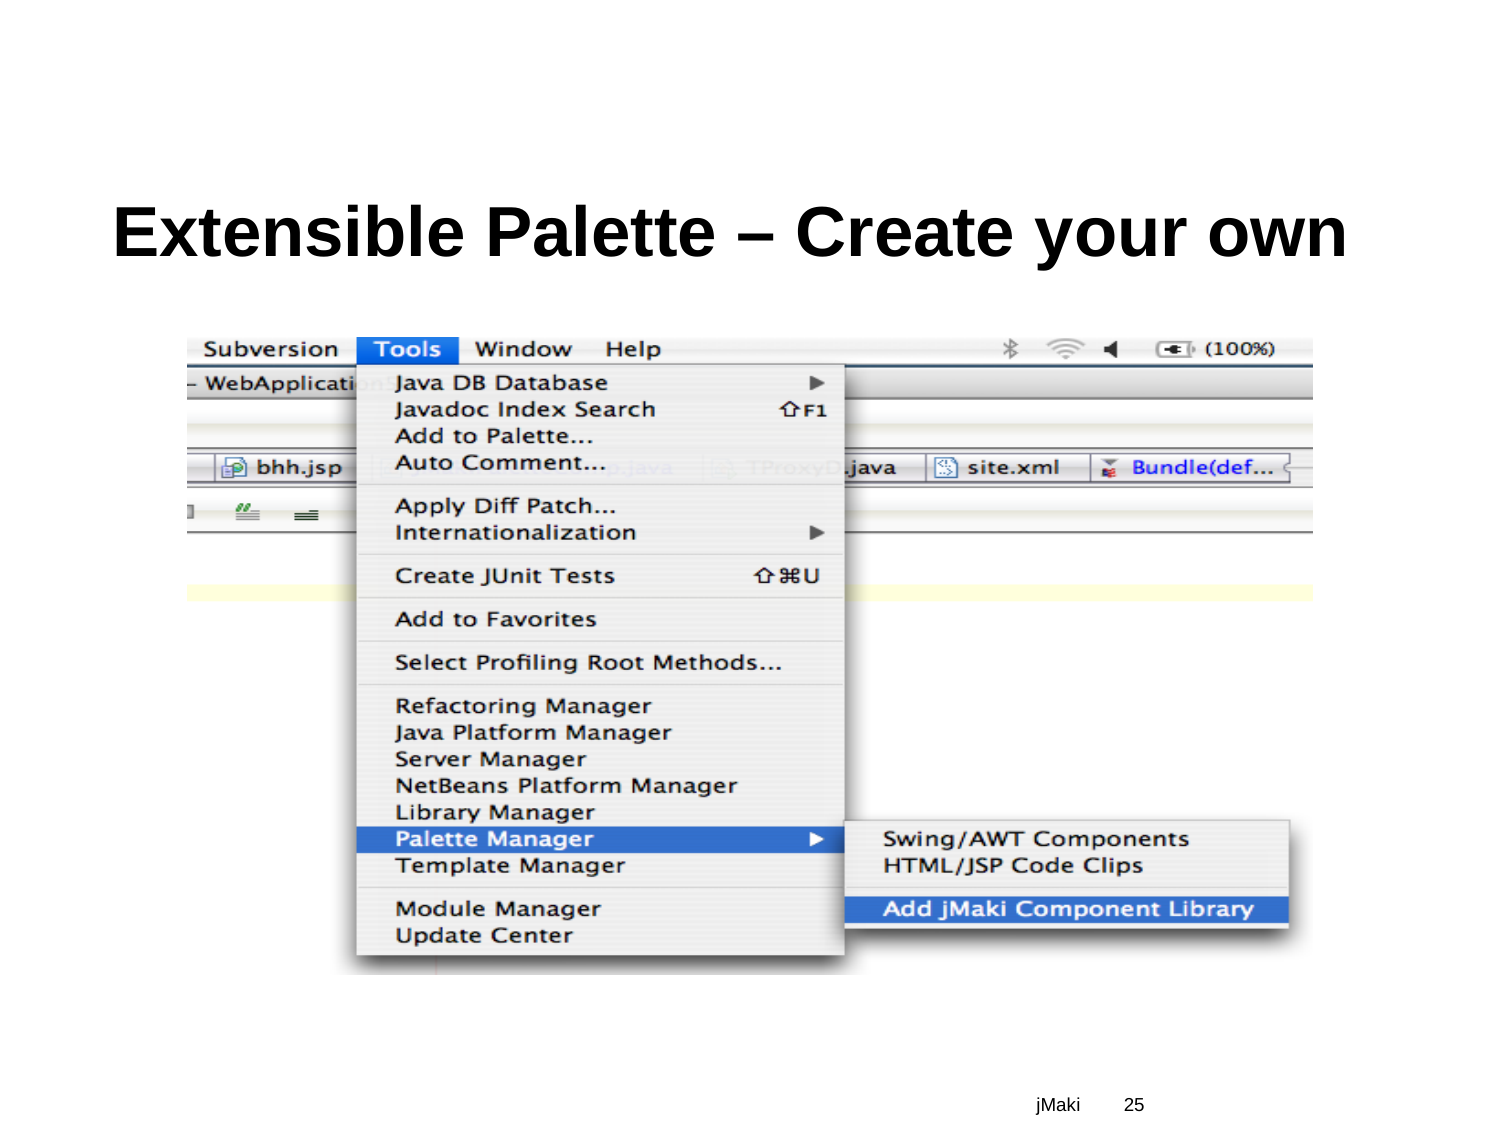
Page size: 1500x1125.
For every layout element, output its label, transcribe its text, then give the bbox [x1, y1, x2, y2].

title Extensible Palette – Create your own [112, 119, 1417, 271]
picture [187, 337, 1313, 976]
